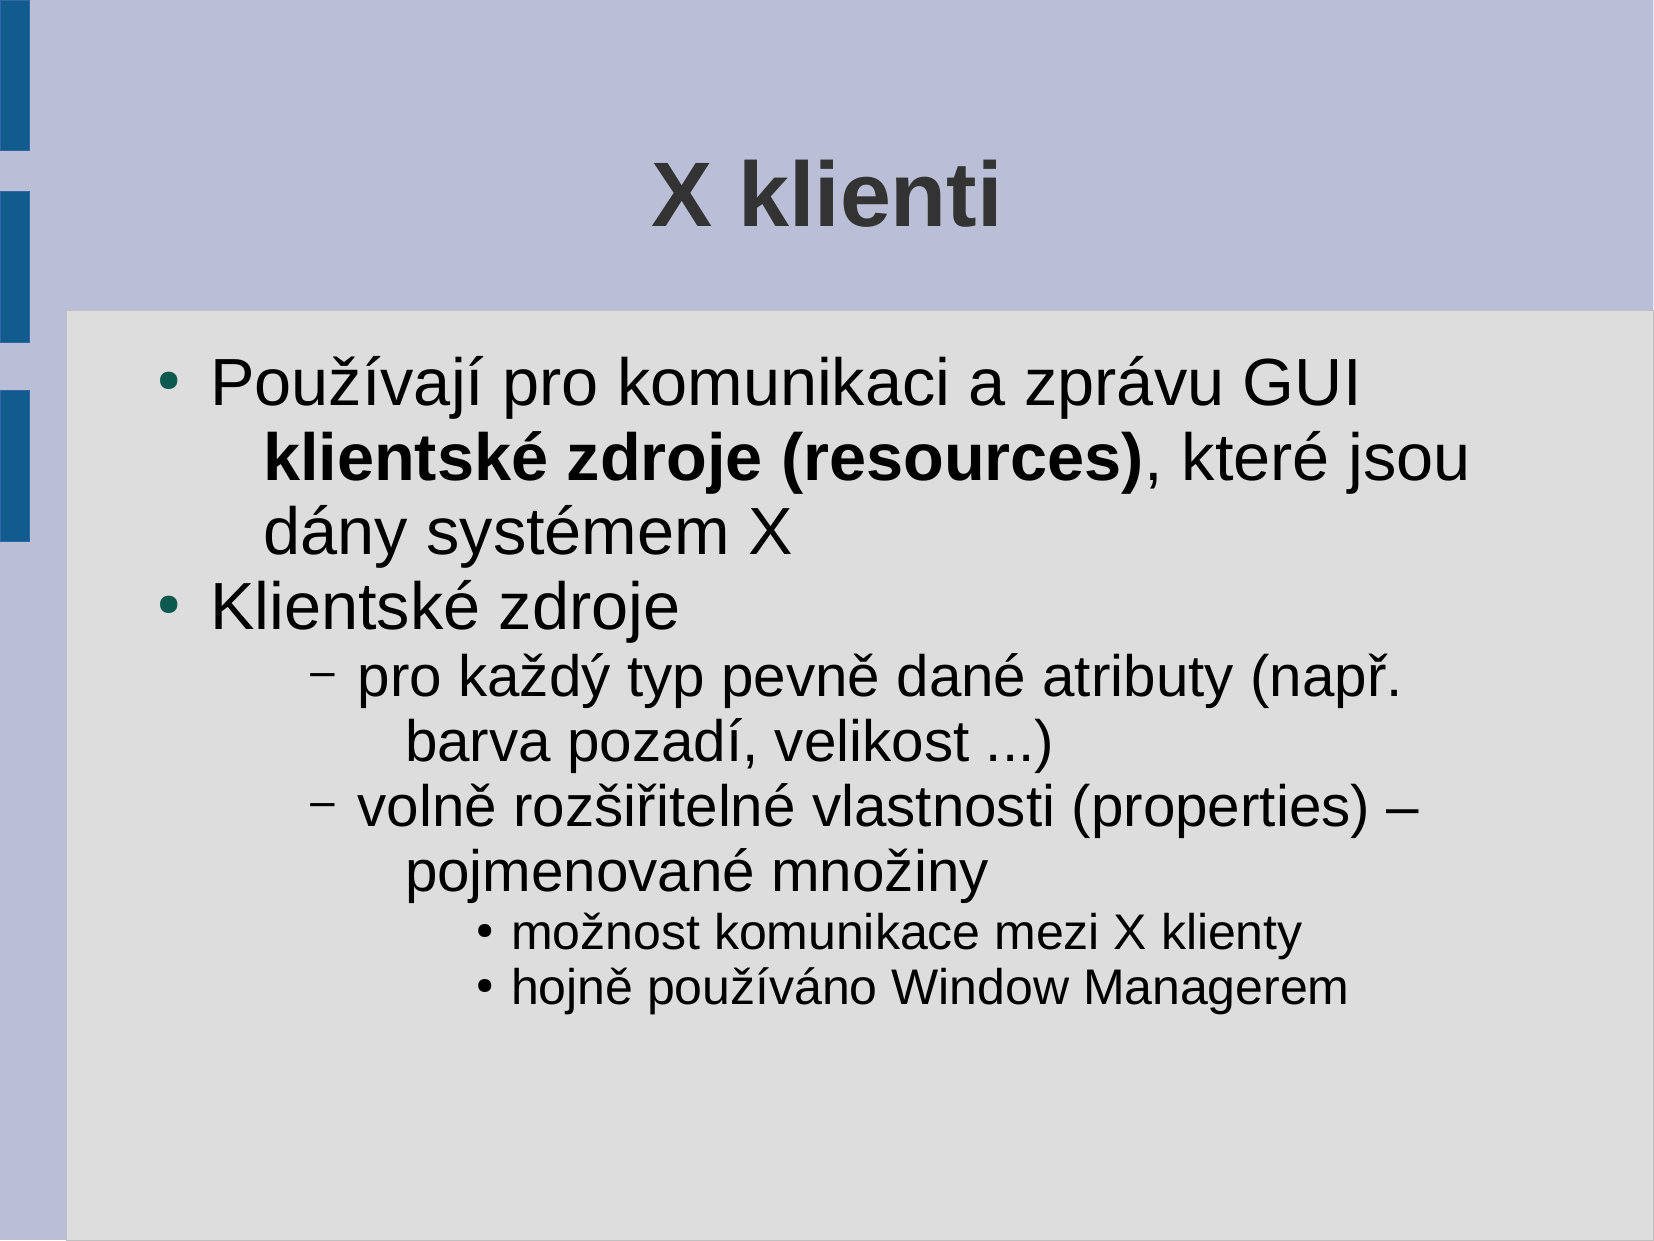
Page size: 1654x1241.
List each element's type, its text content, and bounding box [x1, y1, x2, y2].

list Používají pro komunikaci a zprávu GUI klientské zdroje (resources), které jsou dány systémem X Klientské zdroje pro každý typ pevně dané atributy (např. barva pozadí, velikost ...) volně rozšiřitelné vlastnosti (properties) – pojmenované množiny možnost komunikace mezi X klienty hojně používáno Window Managerem [121, 344, 1534, 1127]
title X klienti [121, 91, 1534, 299]
